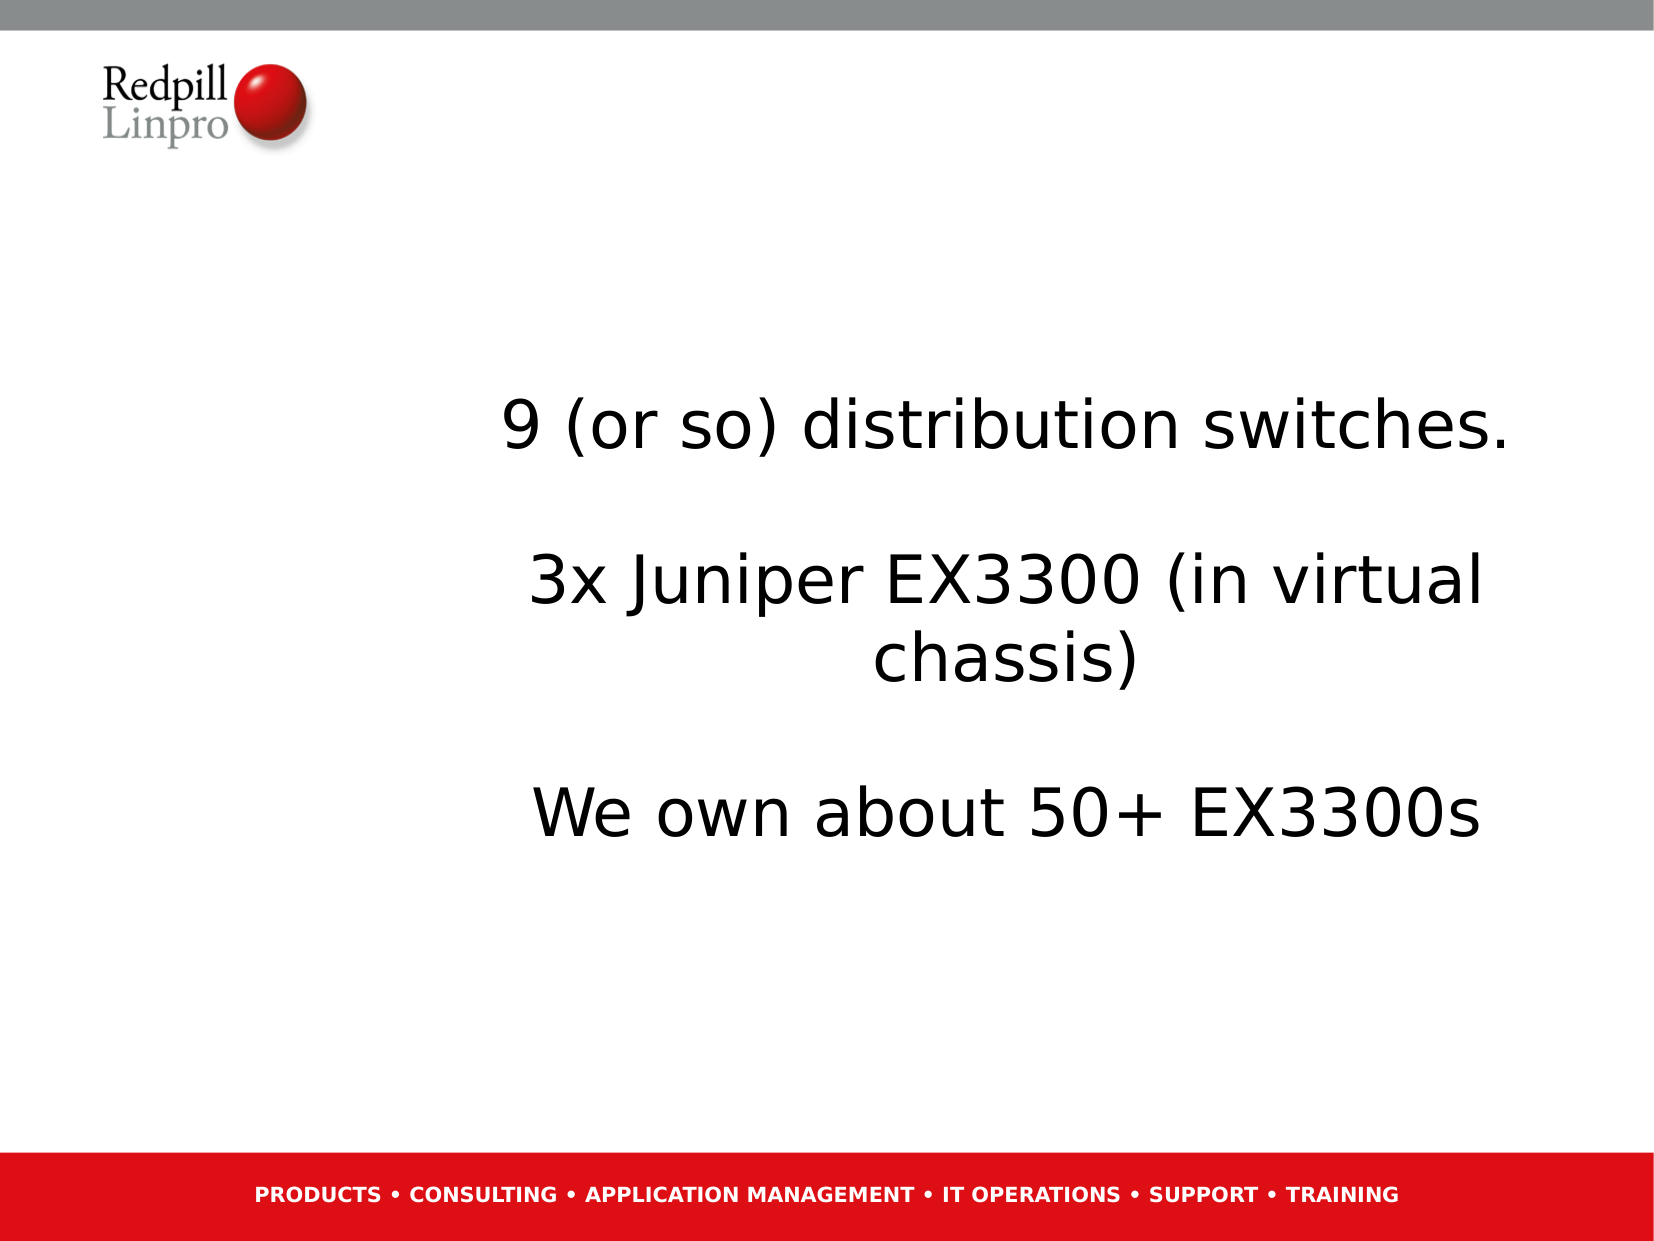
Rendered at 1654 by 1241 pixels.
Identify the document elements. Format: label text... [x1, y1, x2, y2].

picture [0, 0, 1654, 1241]
subtitle 9 (or so) distribution switches. 3x Juniper EX3300 (in virtual chassis) We own about 50+ EX3300s [442, 49, 1571, 1190]
